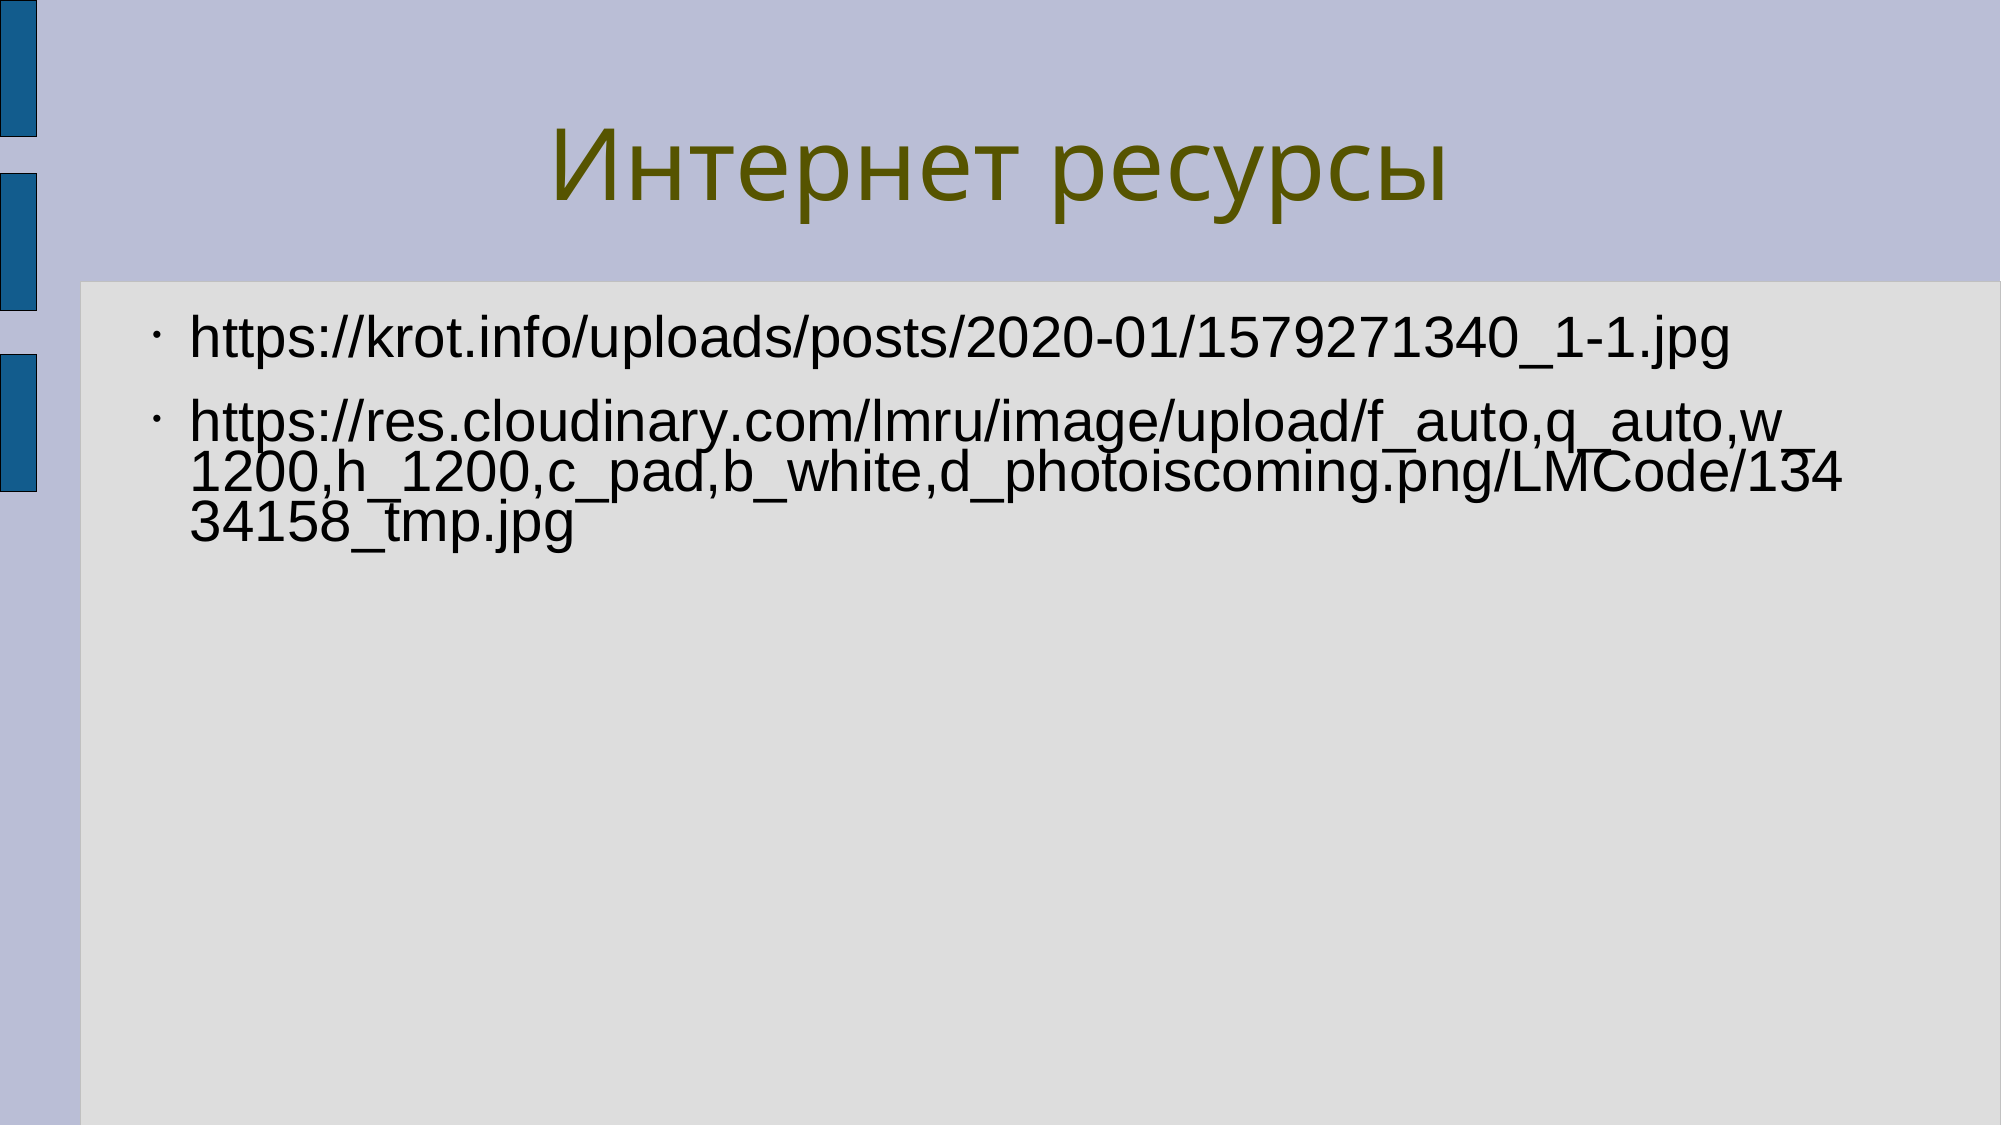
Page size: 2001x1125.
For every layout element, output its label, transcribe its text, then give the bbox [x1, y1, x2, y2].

title Интернет ресурсы [137, 59, 1863, 278]
list https://krot.info/uploads/posts/2020-01/1579271340_1-1.jpg https://res.cloudinary.com/lmru/image/upload/f_auto,q_auto,w_1200,h_1200,c_pad,b_white,d_photoiscoming.png/LMCode/13434158_tmp.jpg [137, 299, 1863, 1014]
